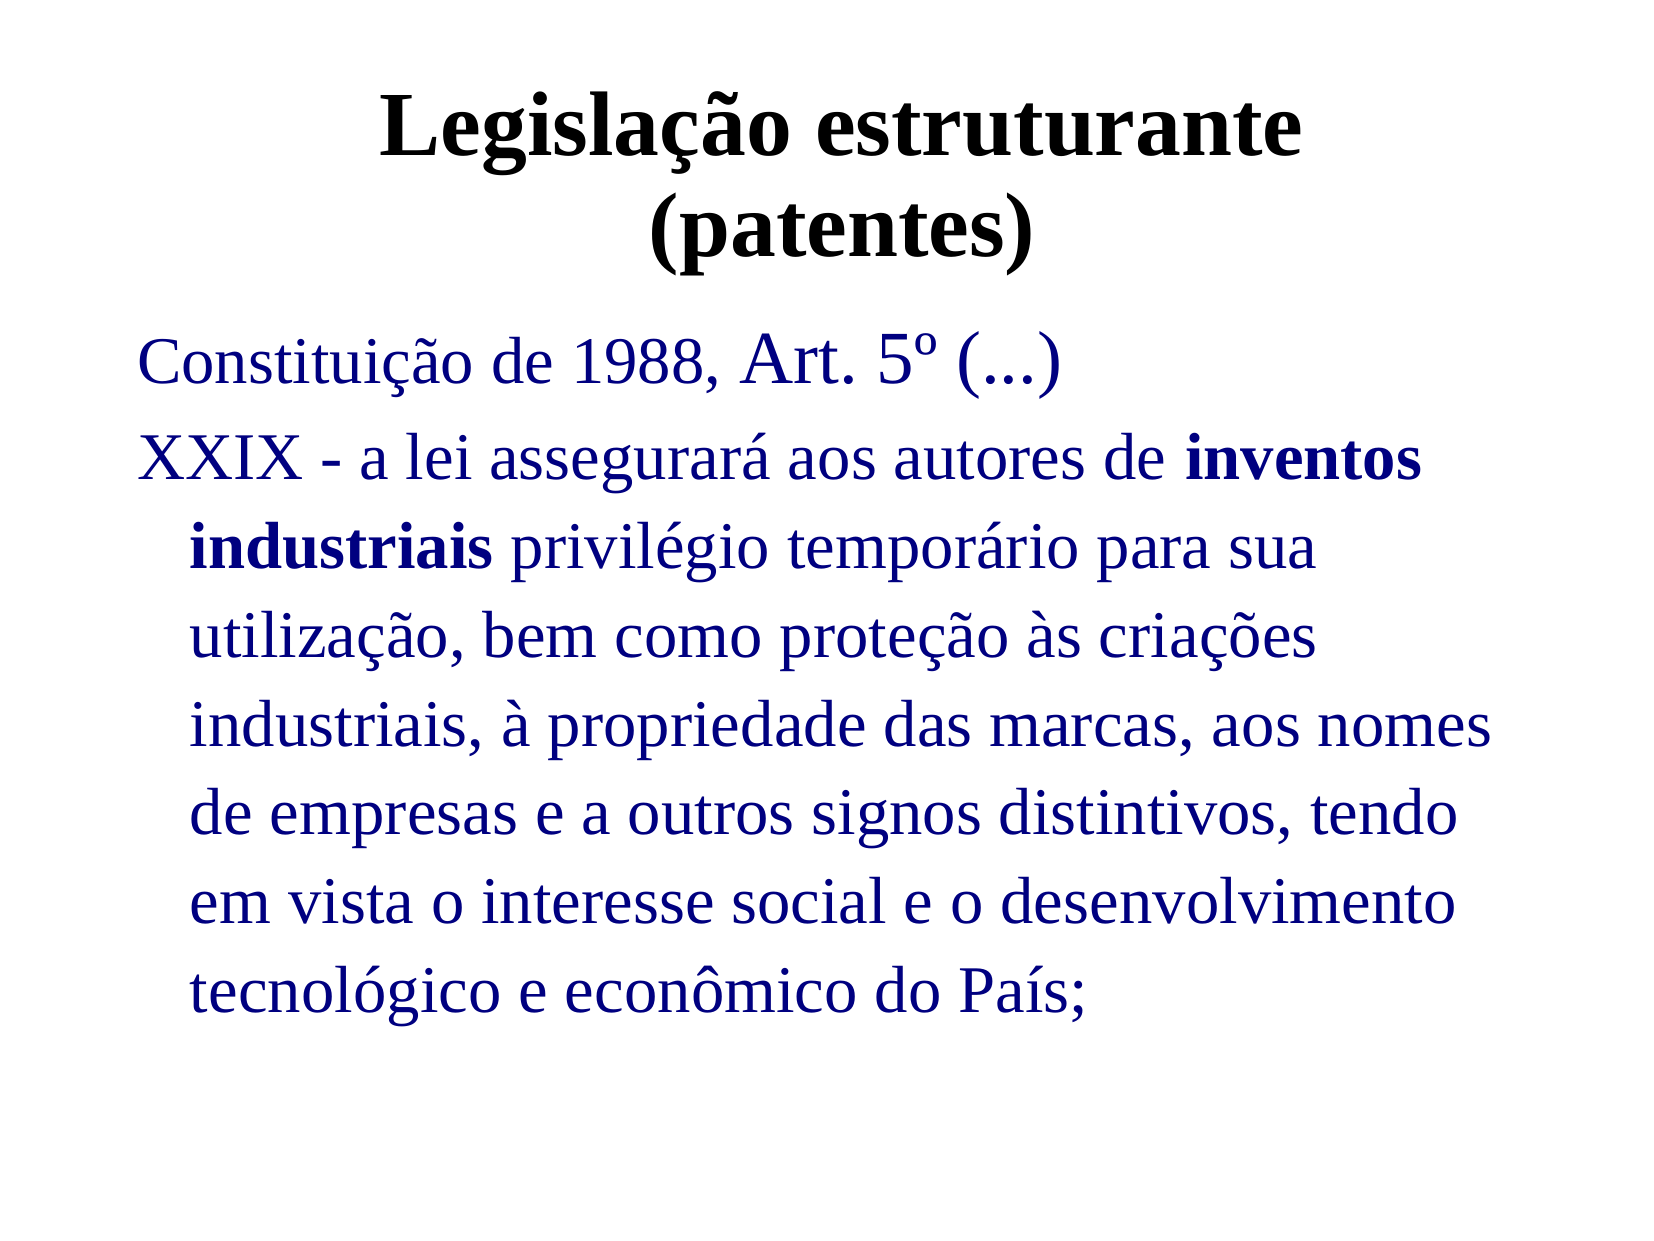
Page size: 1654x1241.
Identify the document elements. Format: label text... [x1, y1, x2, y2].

text_box Constituição de 1988, Art. 5º (...) XXIX - a lei assegurará aos autores de inventos industriais privilégio temporário para sua utilização, bem como proteção às criações industriais, à propriedade das marcas, aos nomes de empresas e a outros signos distintivos, tendo em vista o interesse social e o desenvolvimento tecnológico e econômico do País; [127, 300, 1549, 1036]
title Legislação estruturante (patentes) [204, 65, 1480, 285]
